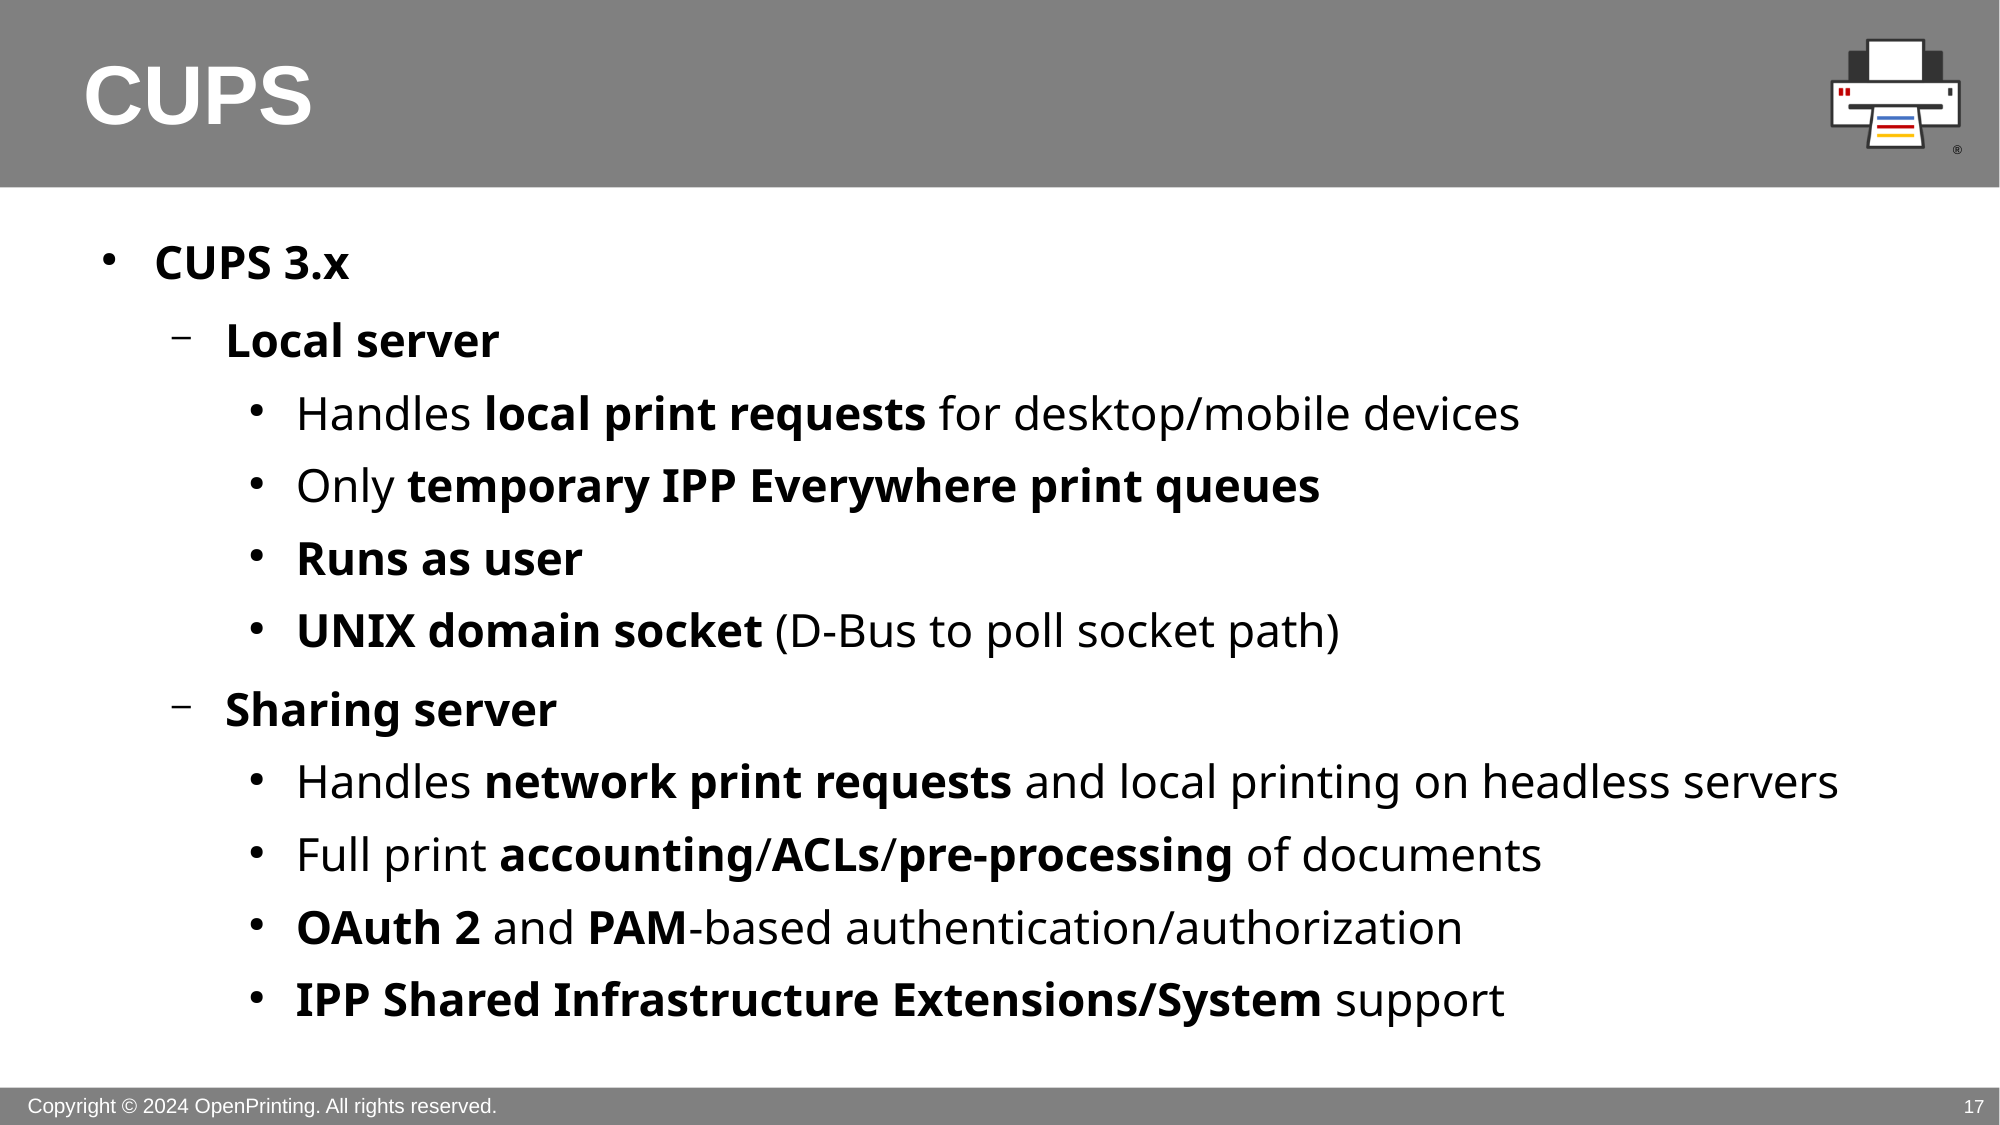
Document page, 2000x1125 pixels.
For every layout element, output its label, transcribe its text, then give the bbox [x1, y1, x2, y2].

picture [1825, 33, 1966, 154]
list CUPS 3.x Local server Handles local print requests for desktop/mobile devices Only temporary IPP Everywhere print queues Runs as user UNIX domain socket (D-Bus to poll socket path) Sharing server Handles network print requests and local printing on headless servers Full print accounting/ACLs/pre-processing of documents OAuth 2 and PAM-based authentication/authorization IPP Shared Infrastructure Extensions/System support [75, 224, 1936, 1067]
title CUPS [75, 7, 1786, 175]
